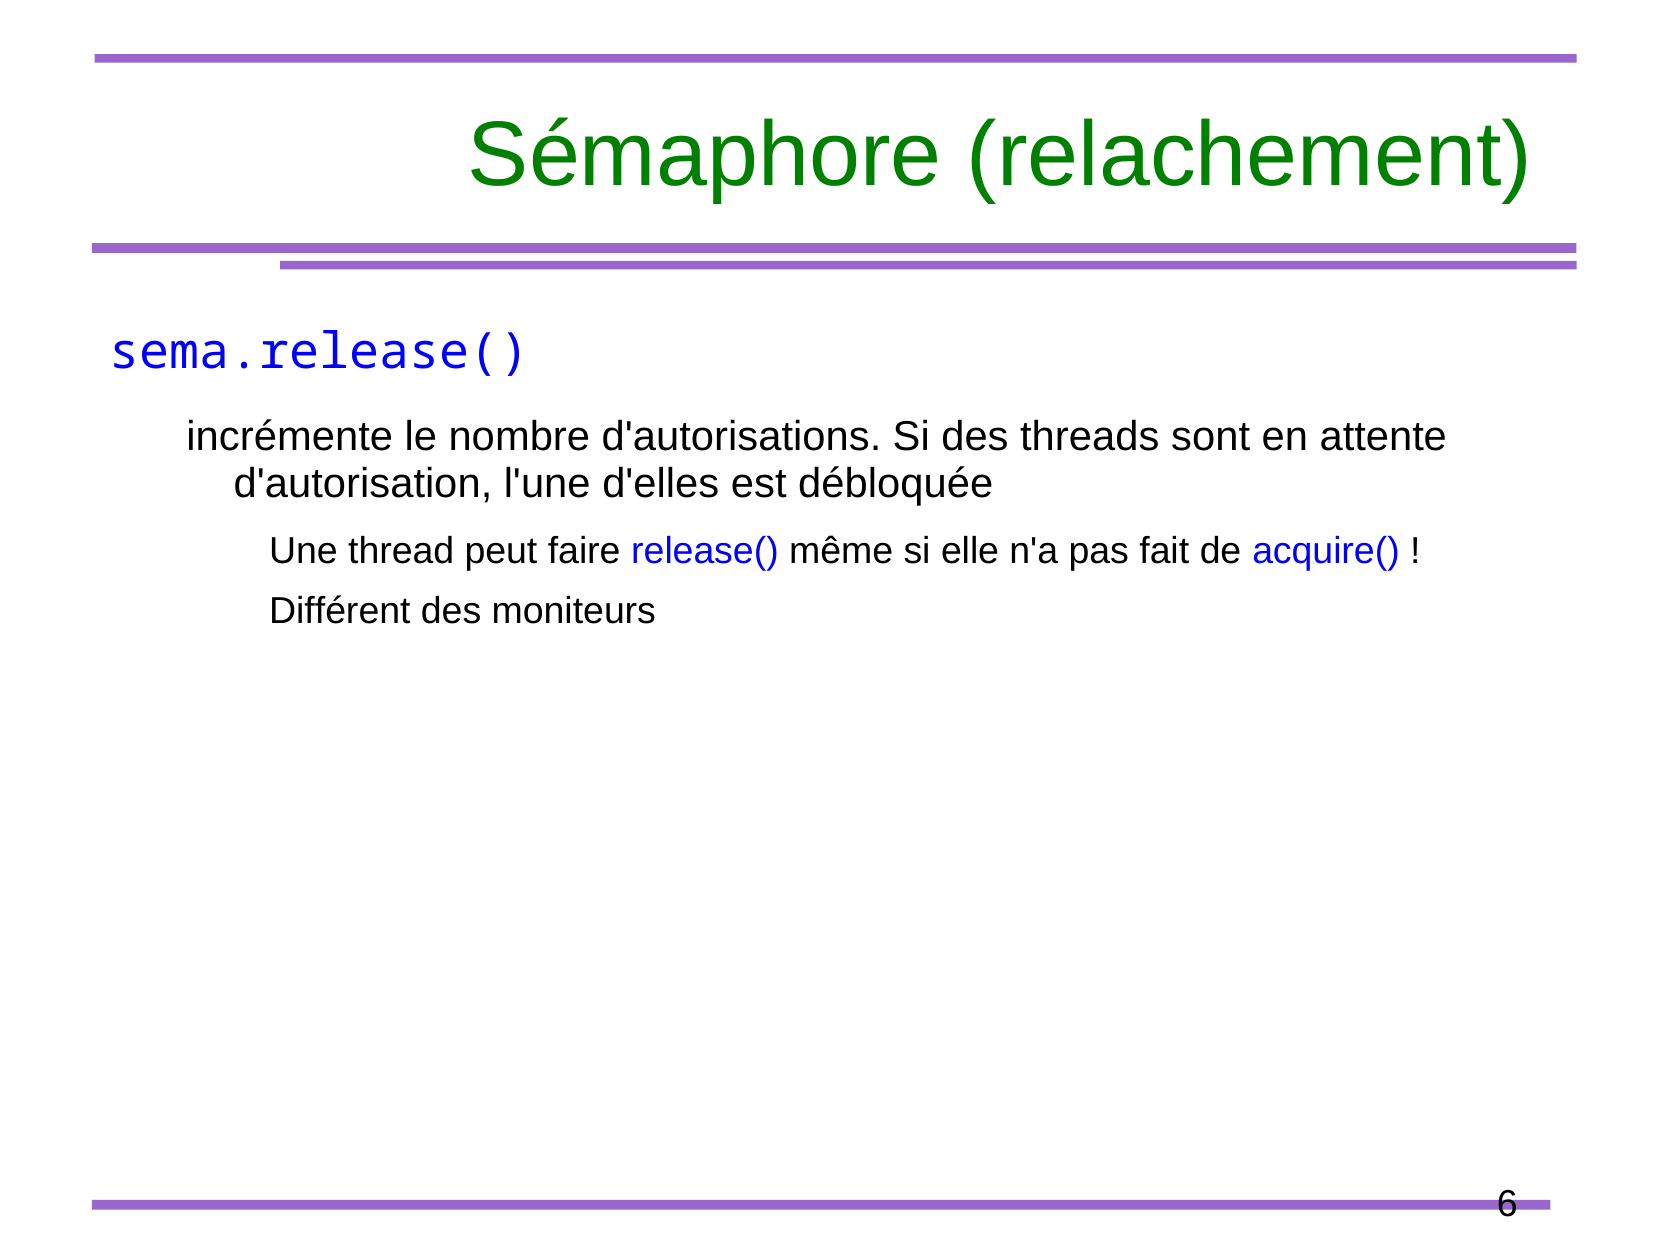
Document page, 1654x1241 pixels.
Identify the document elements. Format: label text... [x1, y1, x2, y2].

title Sémaphore (relachement) [121, 49, 1534, 257]
list sema.release() incrémente le nombre d'autorisations. Si des threads sont en attente d'autorisation, l'une d'elles est débloquée Une thread peut faire release() même si elle n'a pas fait de acquire() ! Différent des moniteurs [92, 315, 1563, 1163]
